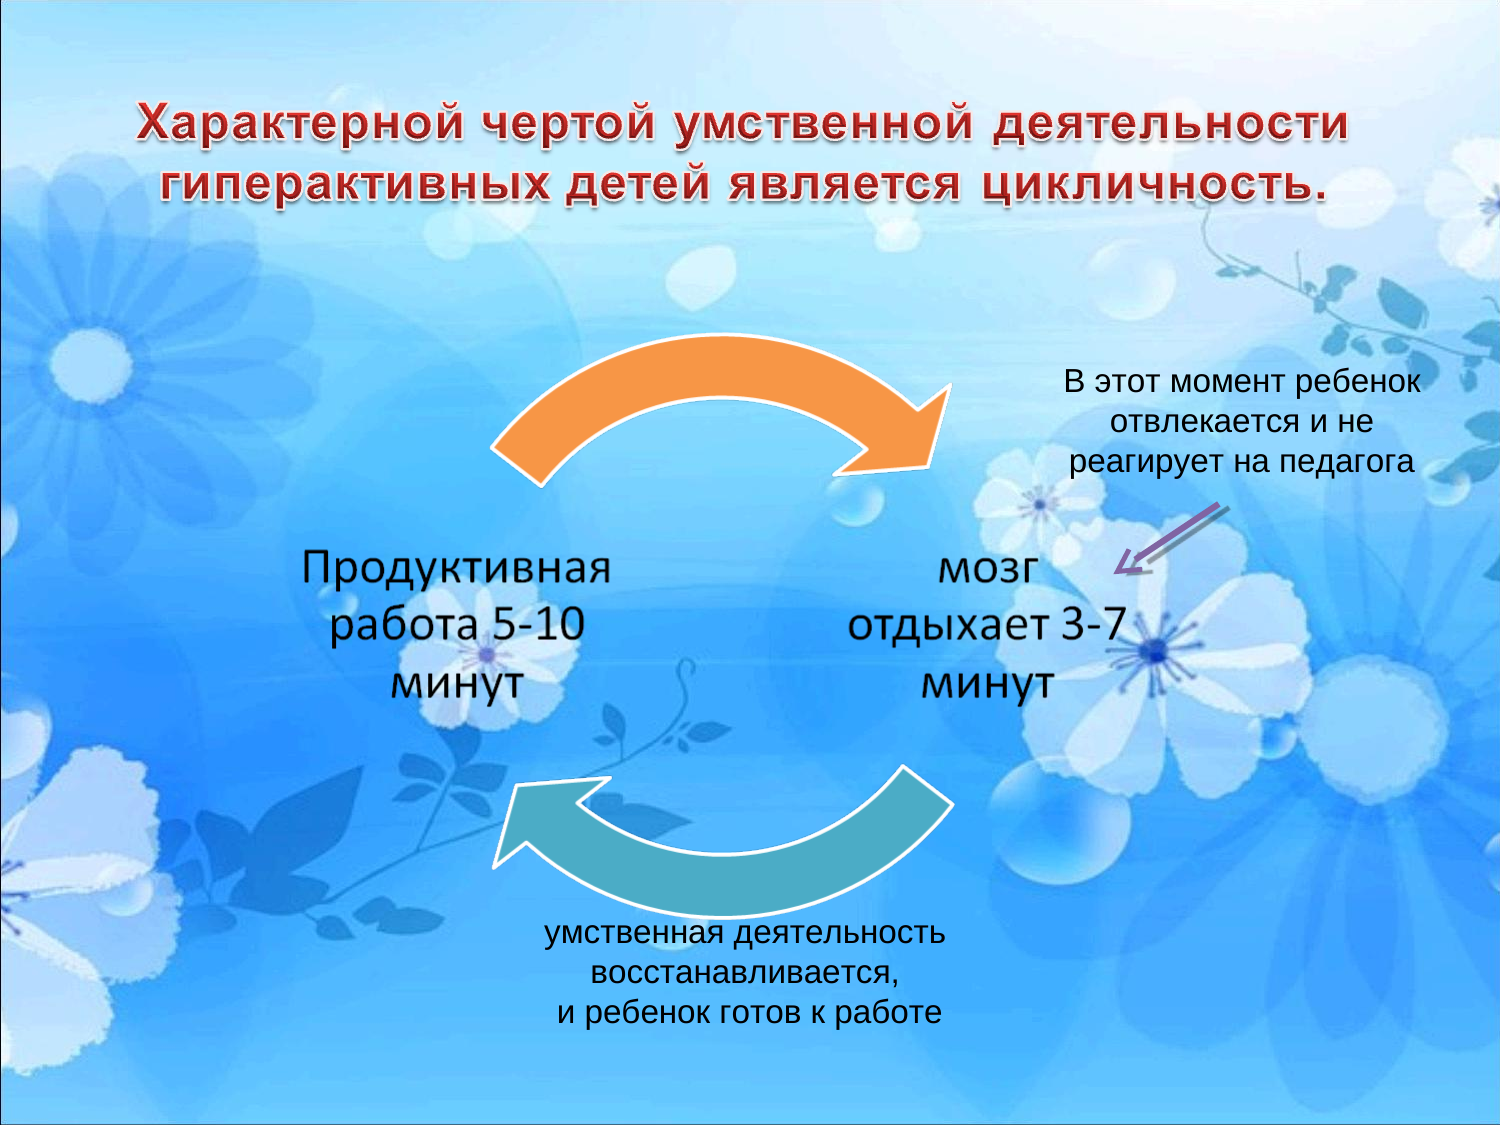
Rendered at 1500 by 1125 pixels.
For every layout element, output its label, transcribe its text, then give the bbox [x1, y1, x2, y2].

text_box В этот момент ребенок отвлекается и не реагирует на педагога [1019, 351, 1465, 487]
picture [0, 0, 1500, 1125]
text_box умственная деятельность восстанавливается, и ребенок готов к работе [375, 902, 1126, 1038]
